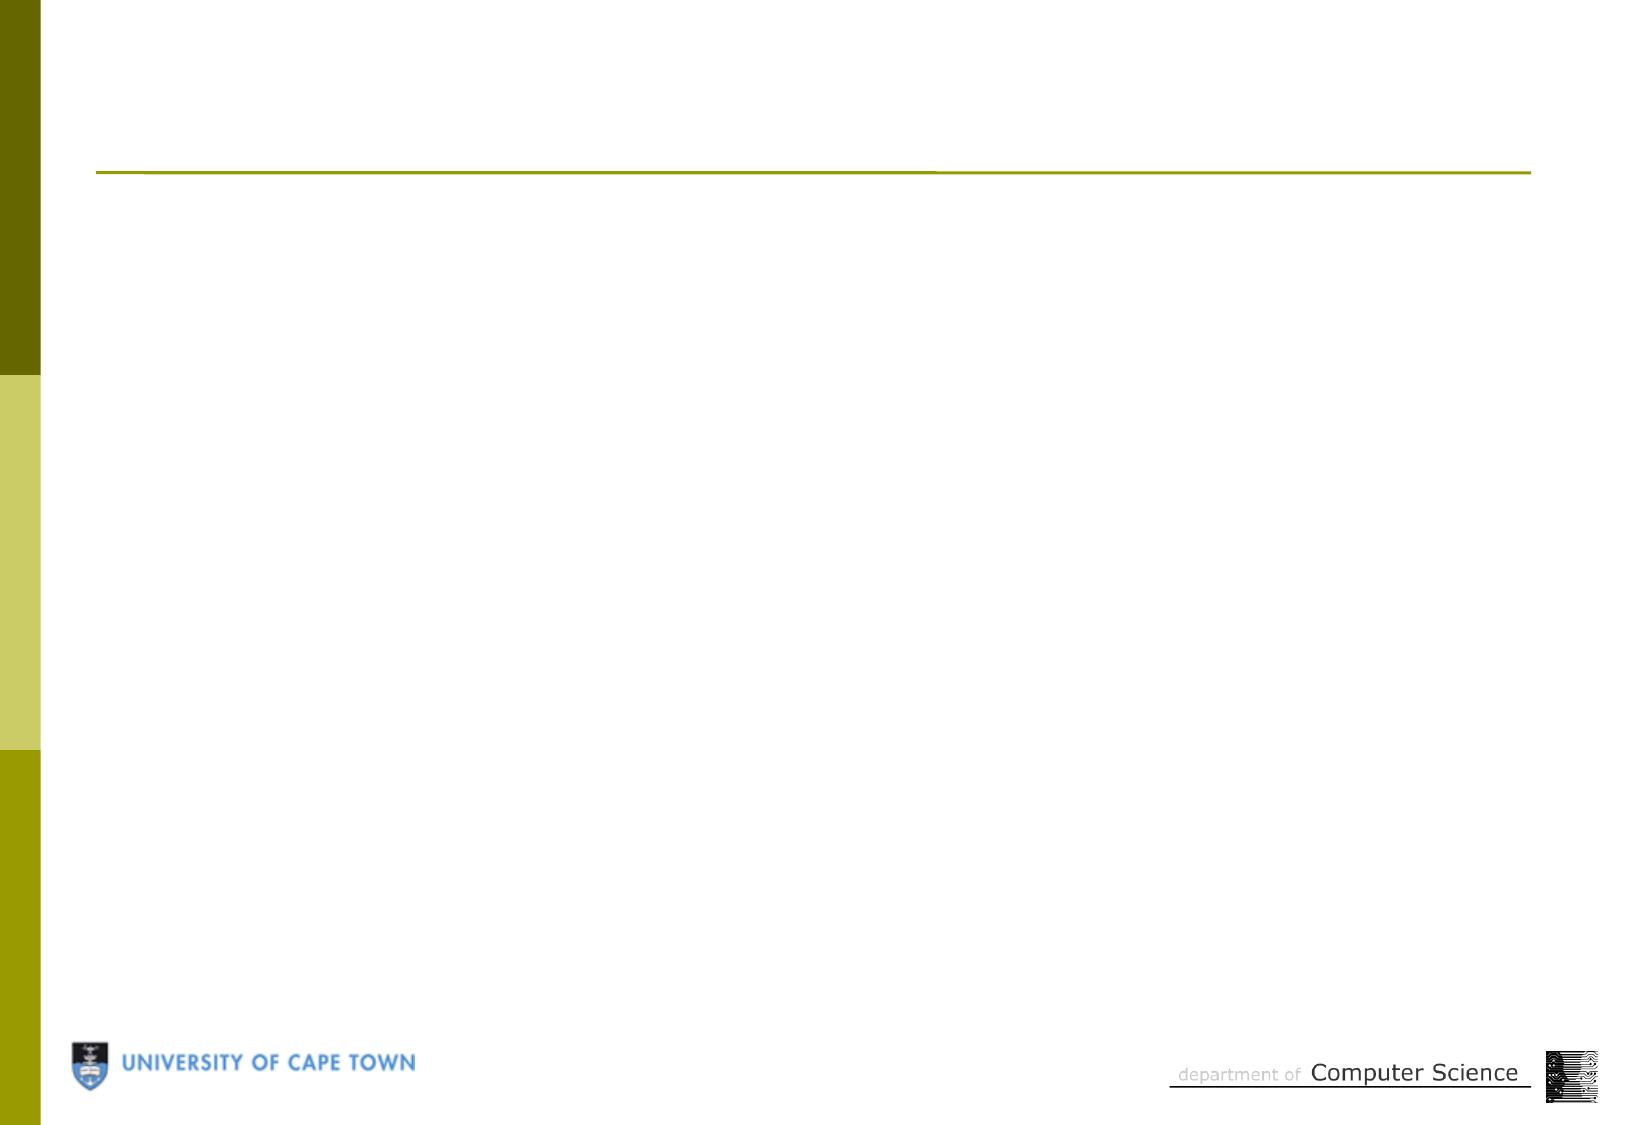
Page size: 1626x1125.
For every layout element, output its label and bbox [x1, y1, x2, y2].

picture [1546, 1051, 1598, 1103]
picture [1169, 1043, 1532, 1091]
picture [61, 1024, 415, 1103]
